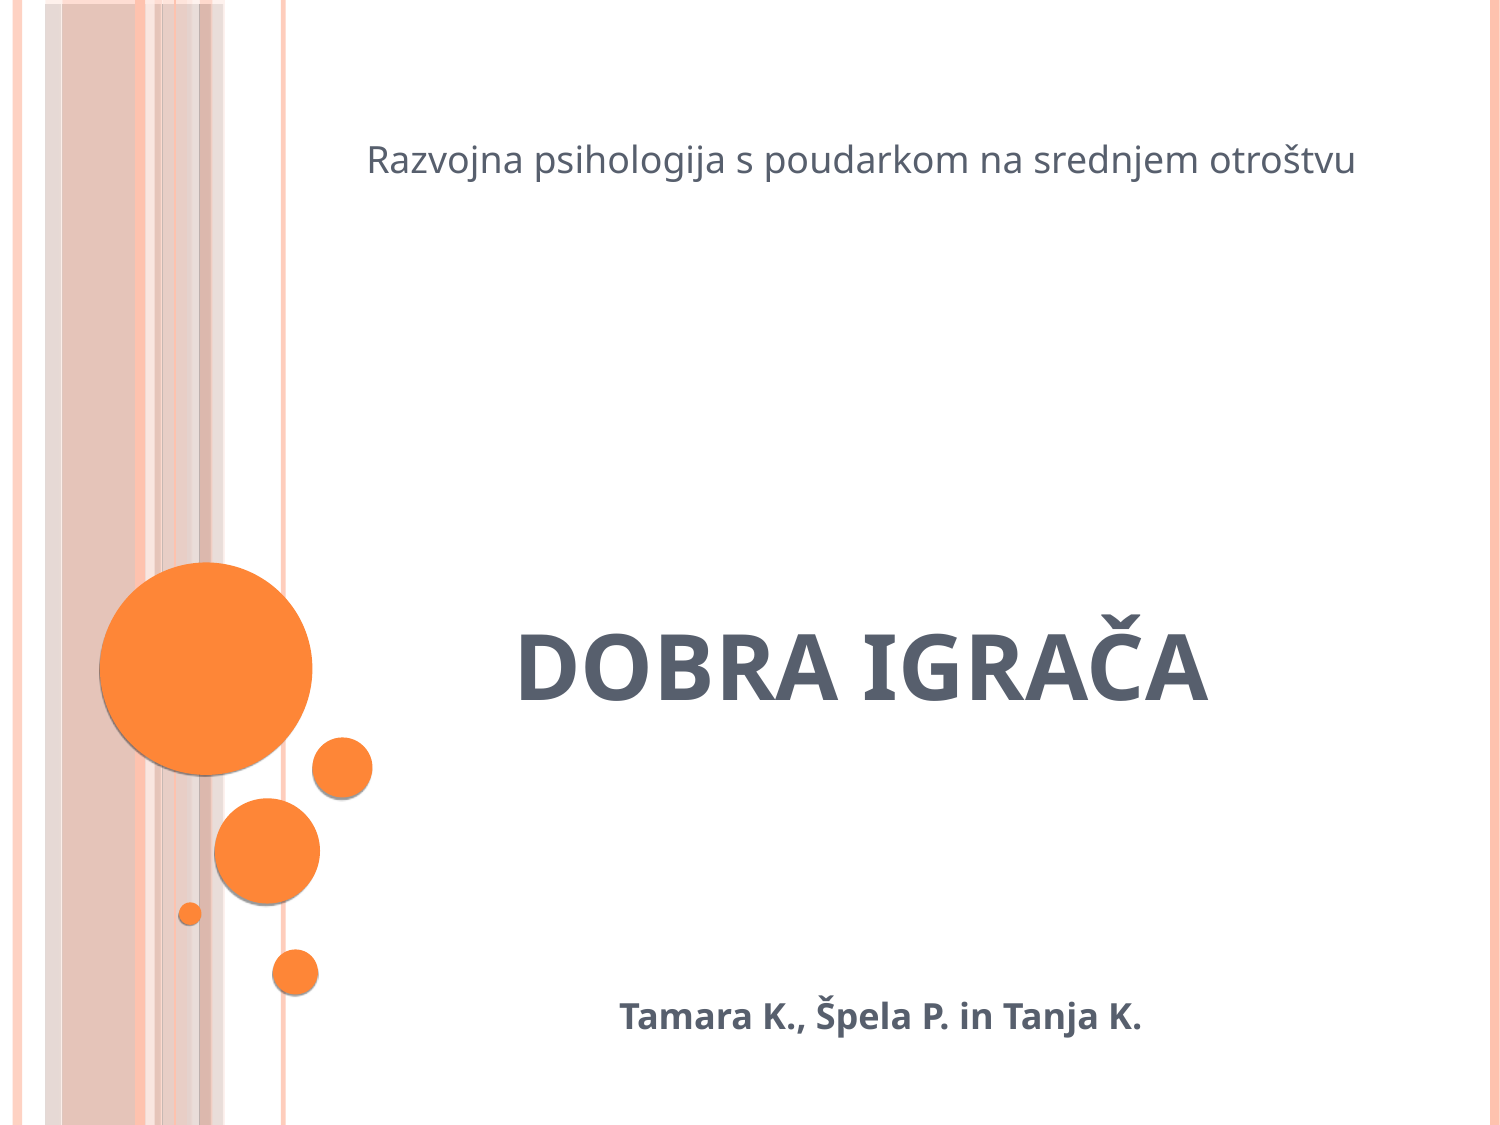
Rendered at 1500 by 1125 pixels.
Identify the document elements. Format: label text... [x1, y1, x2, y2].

text_box Razvojna psihologija s poudarkom na srednjem otroštvu [351, 128, 1418, 189]
title dobra igrača [222, 582, 1500, 727]
subtitle Tamara K., Špela P. in Tanja K. [375, 820, 1388, 1046]
